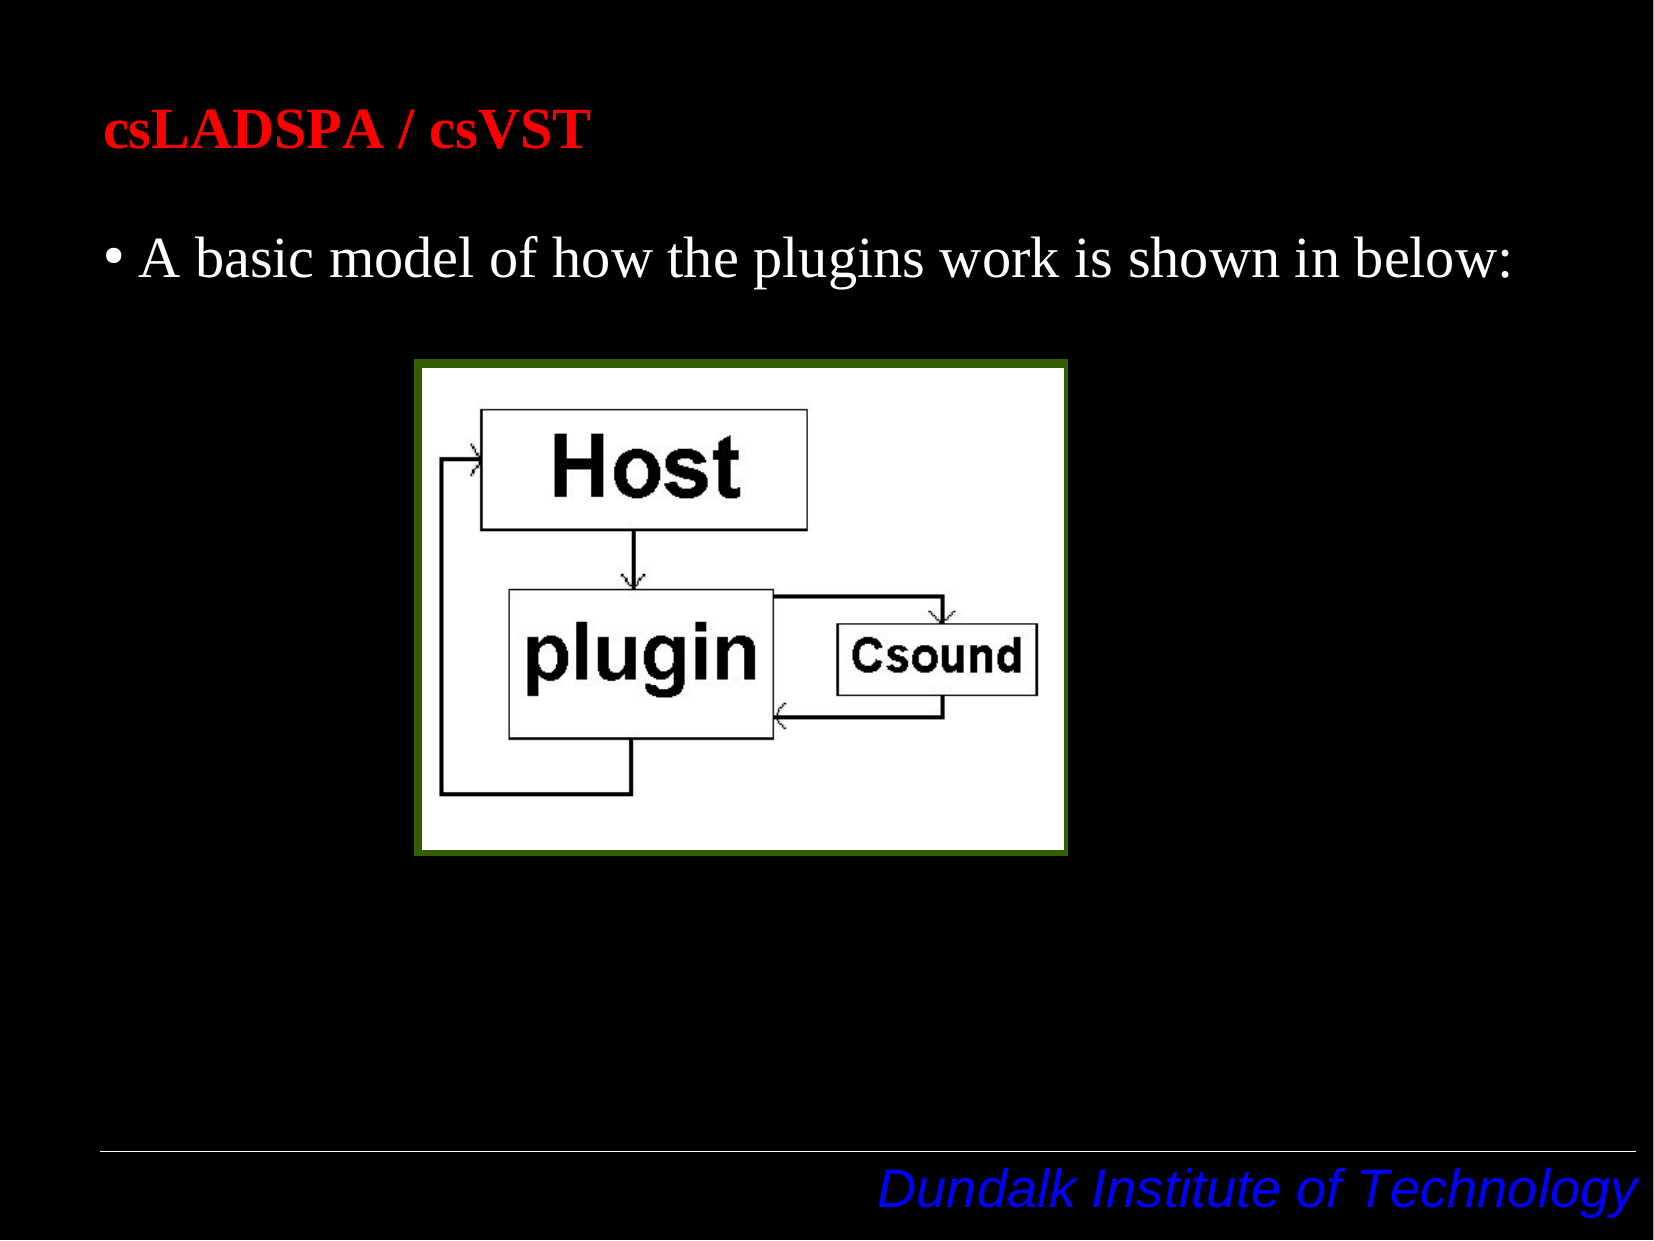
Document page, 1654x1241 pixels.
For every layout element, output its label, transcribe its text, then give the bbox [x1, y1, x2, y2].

picture [422, 368, 1064, 850]
text_box csLADSPA / csVST A basic model of how the plugins work is shown in below: [88, 88, 1565, 298]
text_box Dundalk Institute of Technology [330, 1151, 1654, 1227]
text_box [118, 147, 1595, 857]
